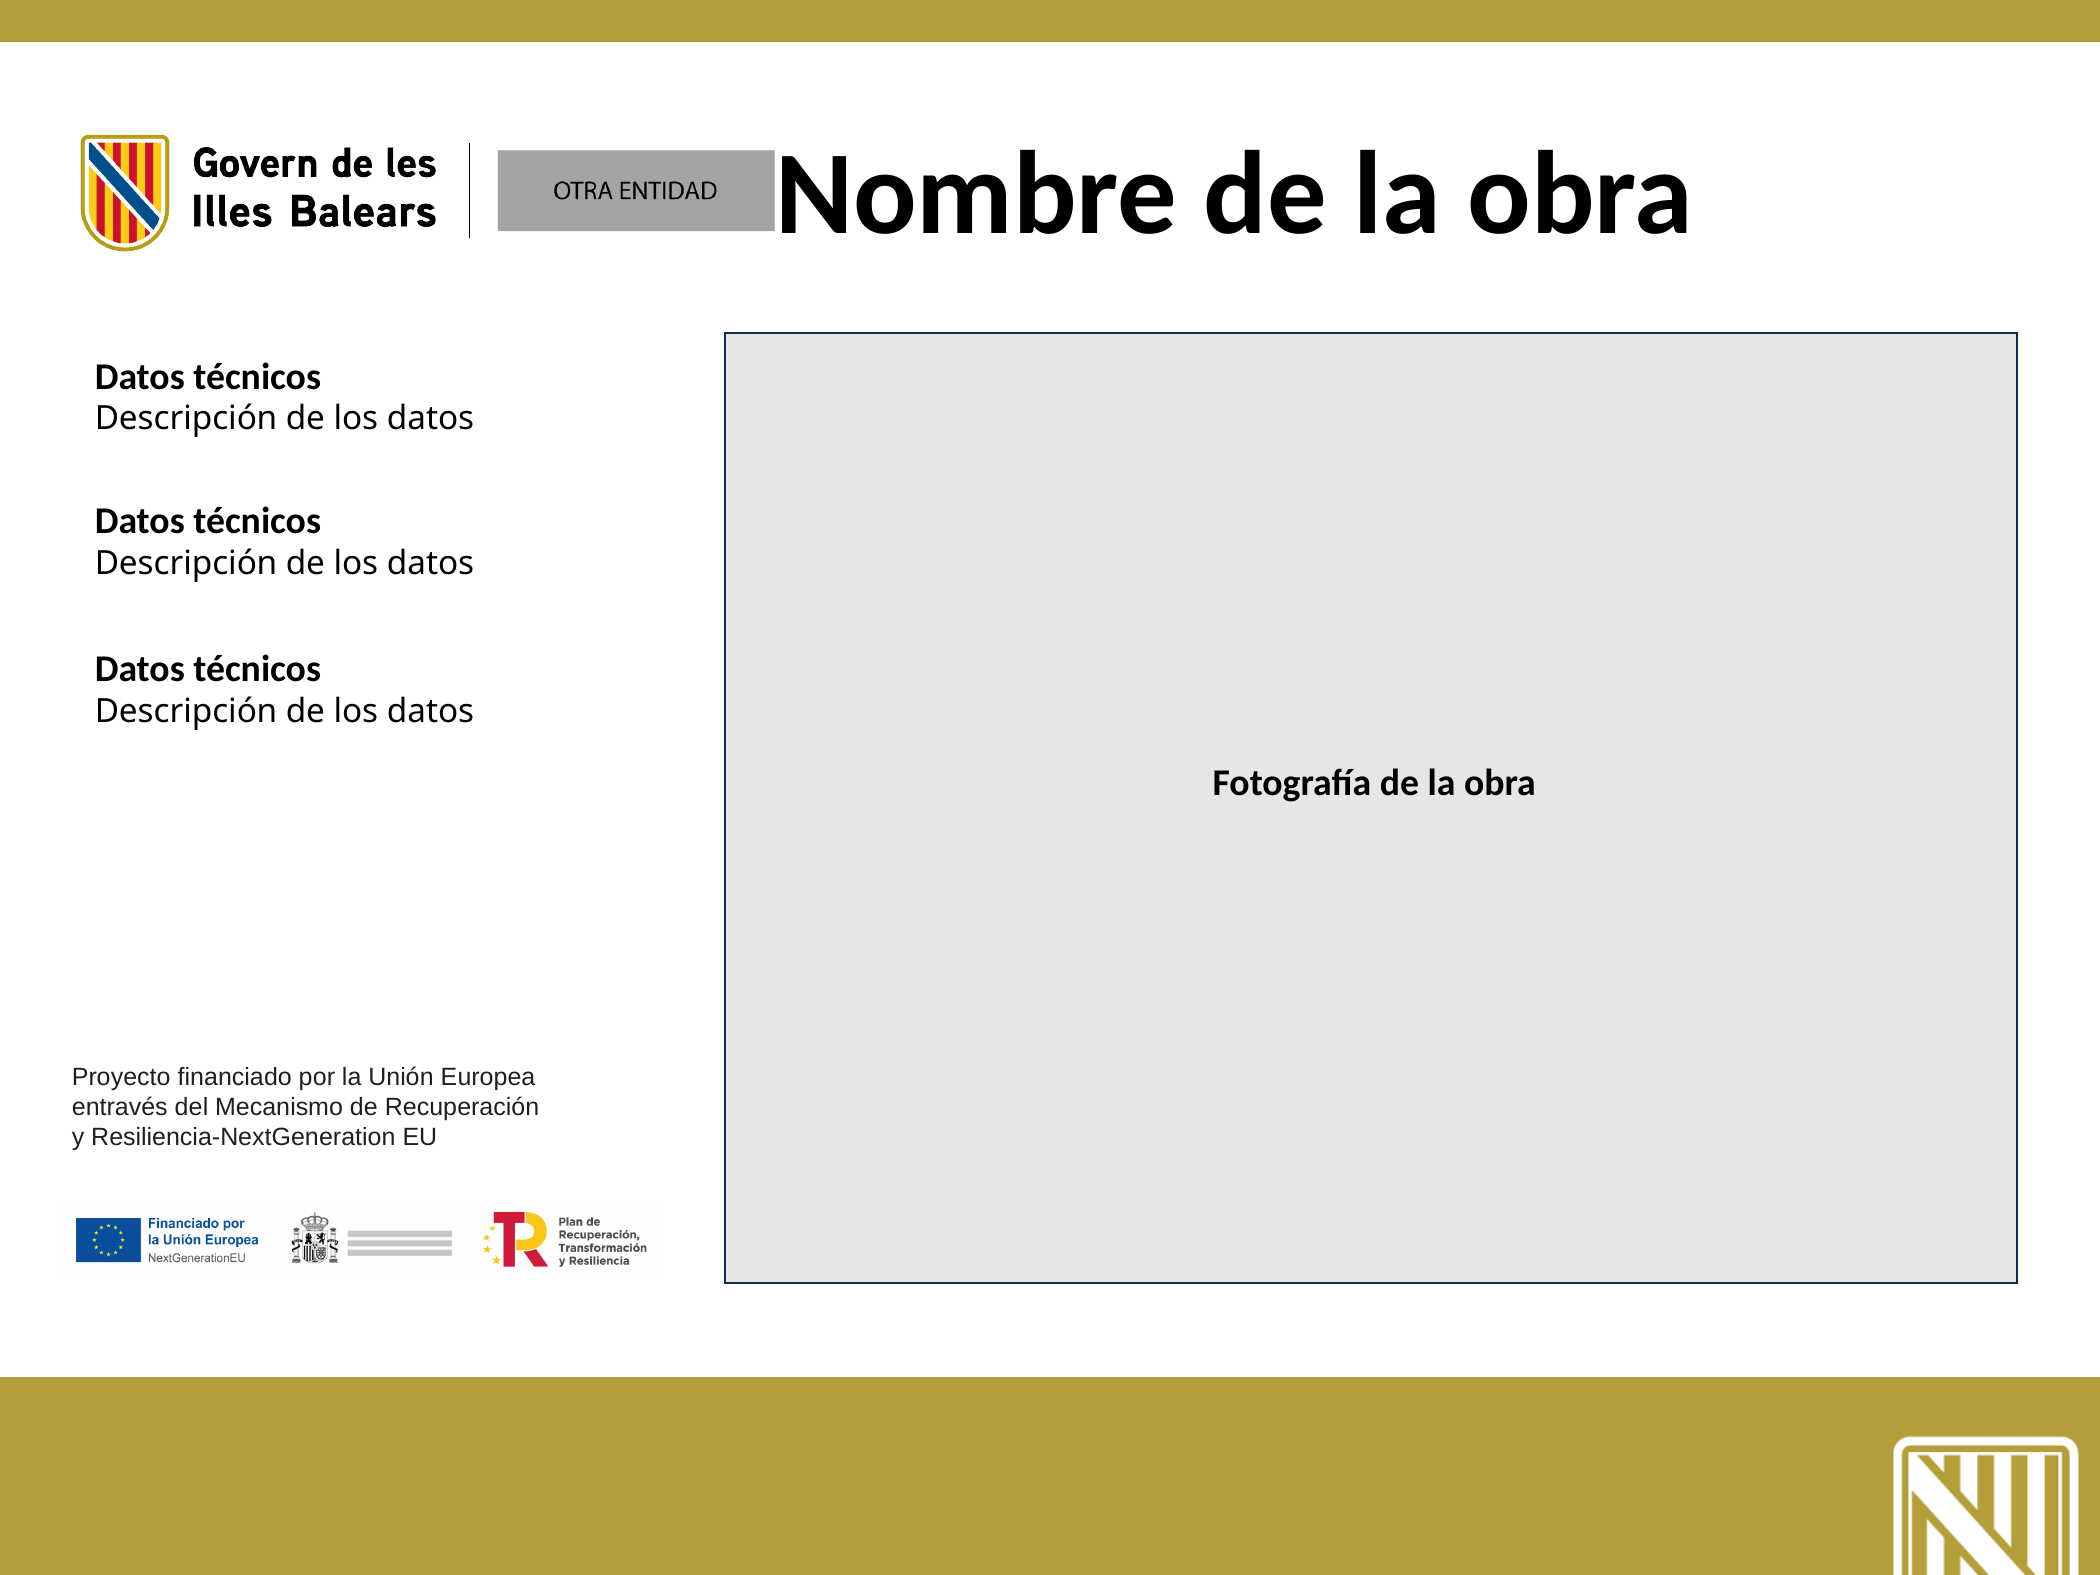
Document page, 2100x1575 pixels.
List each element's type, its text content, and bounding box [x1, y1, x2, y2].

text_box Fotografía de la obra [1197, 750, 1555, 812]
picture [58, 1202, 662, 1277]
picture [0, 0, 2100, 42]
text_box Nombre de la obra [760, 108, 2018, 385]
picture [493, 144, 782, 238]
text_box [725, 333, 2017, 1283]
text_box Datos técnicos Descripción de los datos [79, 344, 441, 446]
text_box Datos técnicos Descripción de los datos [79, 636, 441, 738]
text_box Datos técnicos Descripción de los datos [79, 488, 441, 590]
text_box Proyecto financiado por la Unión Europea entravés del Mecanismo de Recuperación y Resiliencia-NextGeneration EU [56, 1023, 564, 1160]
picture [68, 119, 448, 267]
picture [0, 1377, 2100, 1575]
